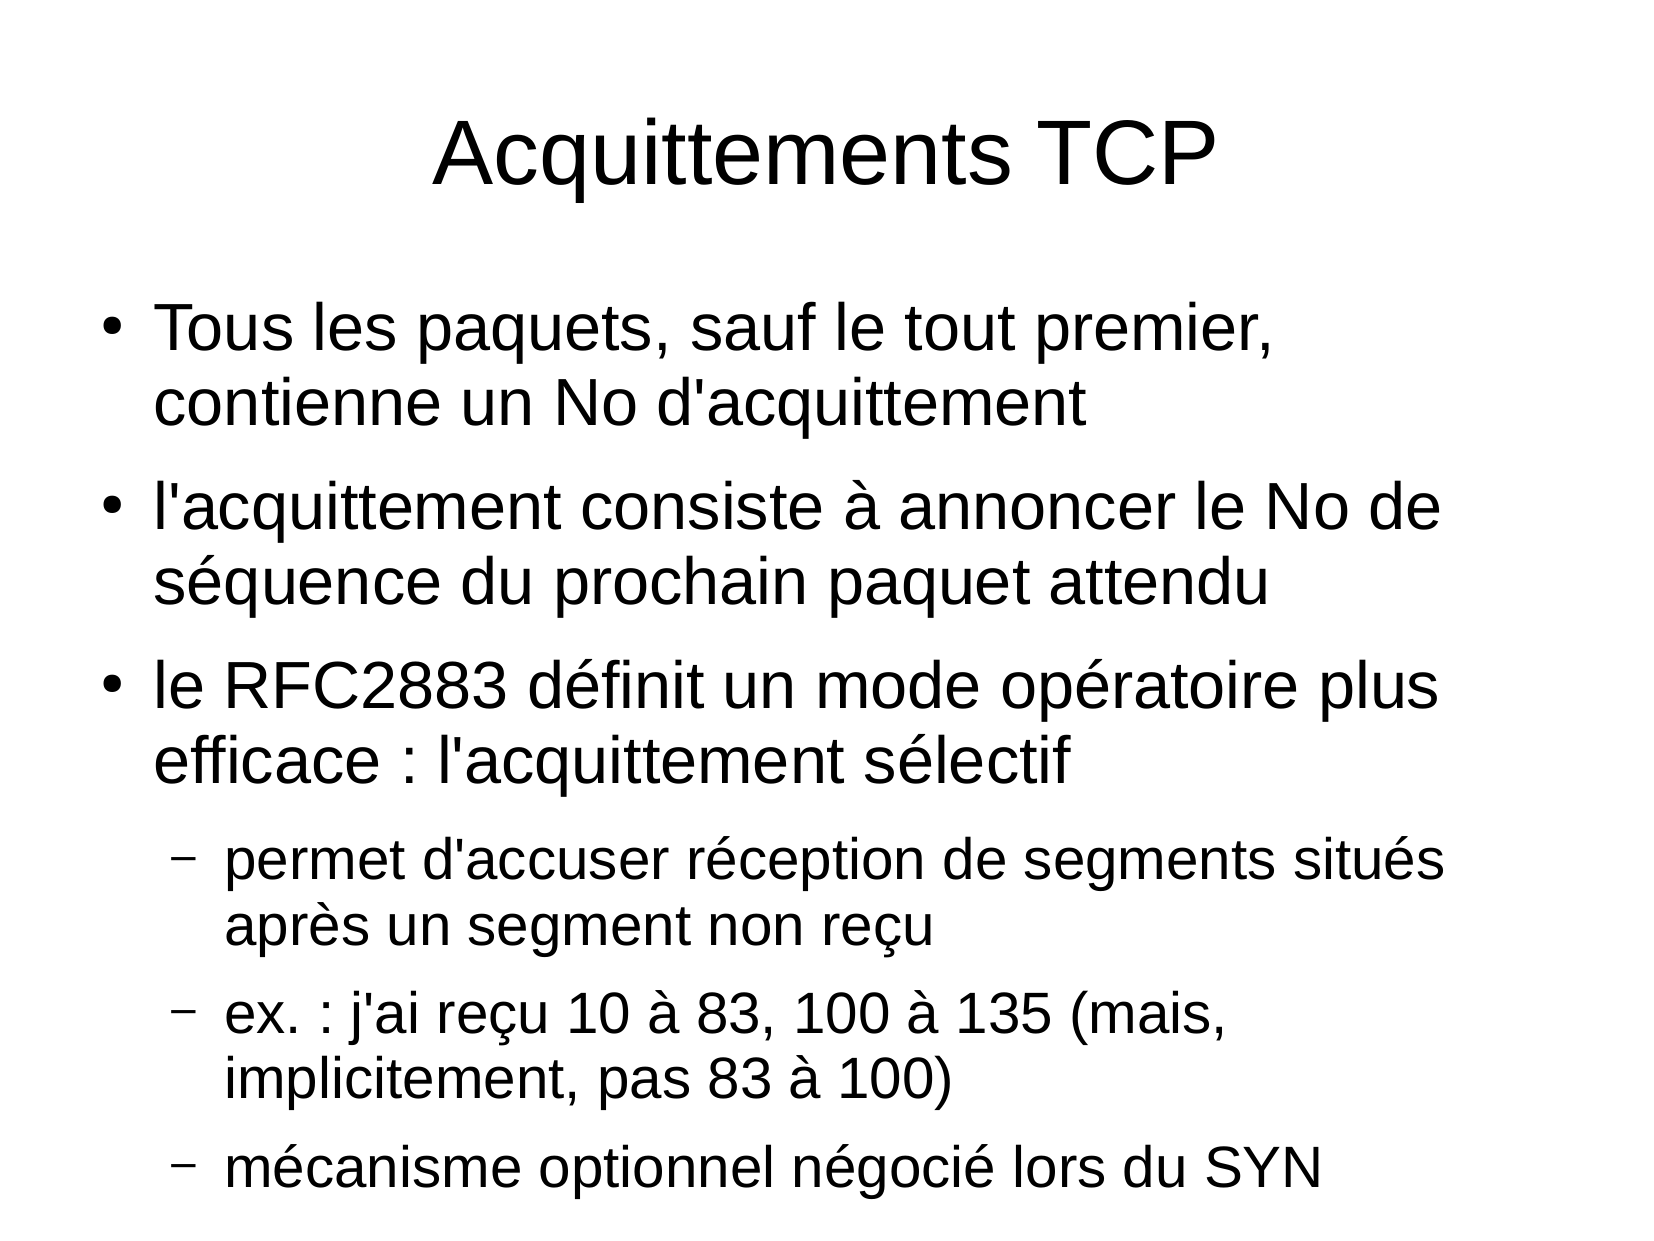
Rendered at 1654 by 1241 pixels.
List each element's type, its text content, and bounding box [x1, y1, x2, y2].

list Tous les paquets, sauf le tout premier, contienne un No d'acquittement l'acquittement consiste à annoncer le No de séquence du prochain paquet attendu le RFC2883 définit un mode opératoire plus efficace : l'acquittement sélectif permet d'accuser réception de segments situés après un segment non reçu ex. : j'ai reçu 10 à 83, 100 à 135 (mais, implicitement, pas 83 à 100) mécanisme optionnel négocié lors du SYN [82, 290, 1538, 1217]
title Acquittements TCP [82, 49, 1571, 257]
